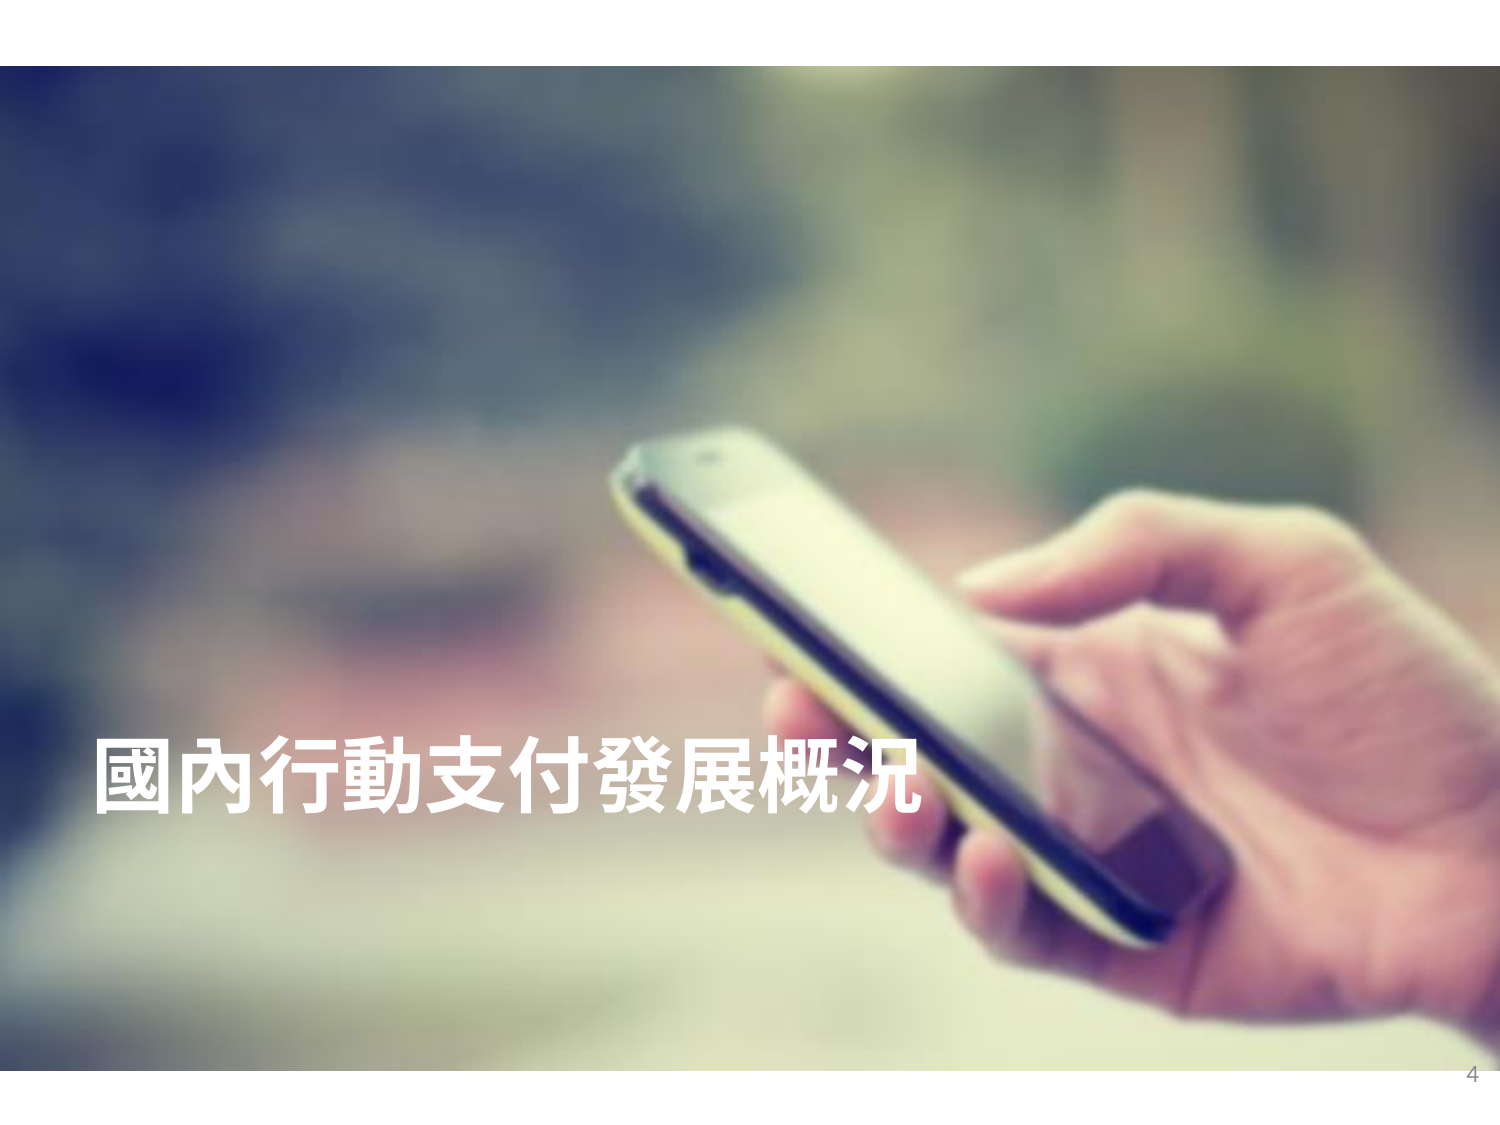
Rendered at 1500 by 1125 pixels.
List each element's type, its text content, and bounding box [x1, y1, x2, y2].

title 國內行動支付發展概況 [76, 716, 1394, 940]
slide_number <編號> [1144, 1042, 1495, 1103]
picture [0, 66, 1500, 1071]
